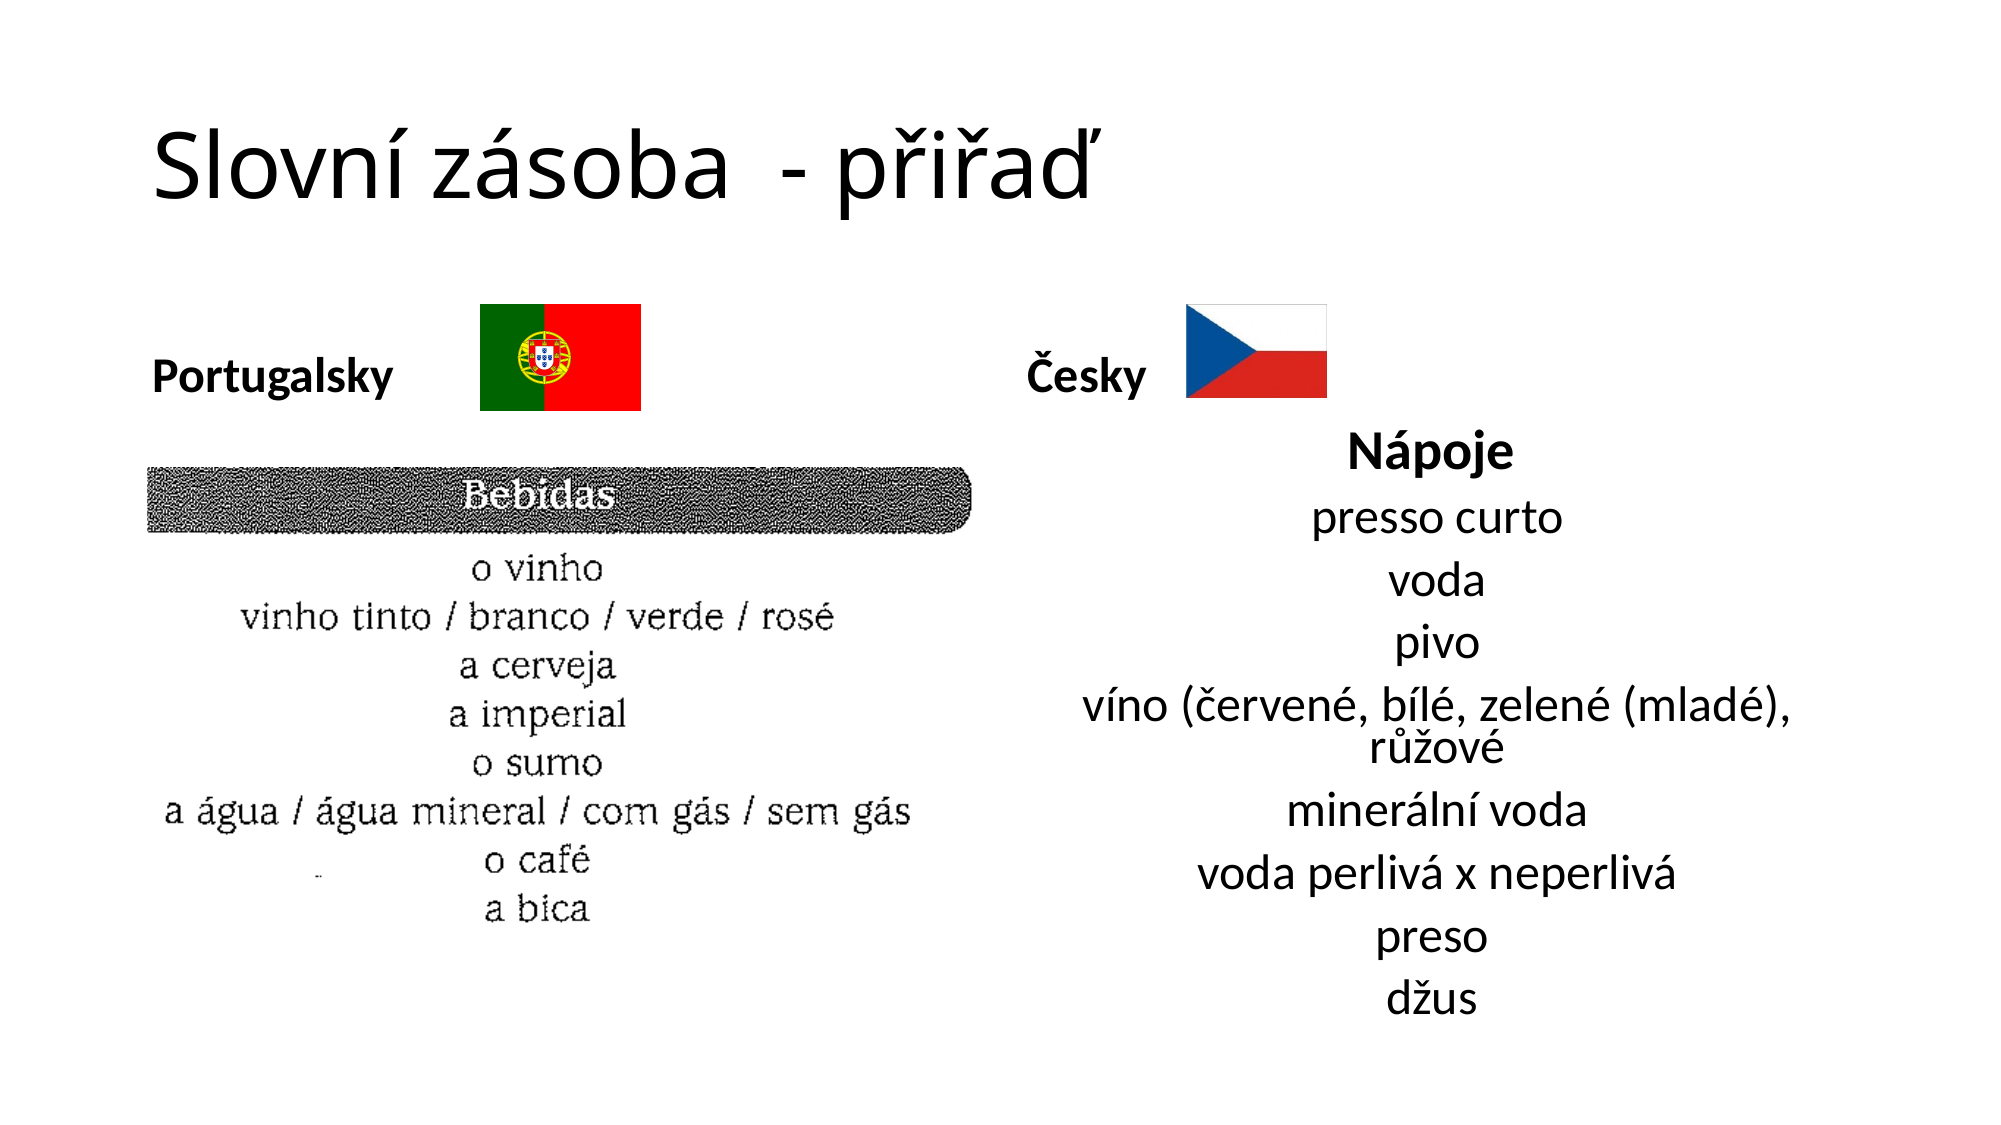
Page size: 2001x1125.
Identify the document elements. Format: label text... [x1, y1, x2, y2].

list Česky [1012, 275, 1863, 411]
picture [480, 304, 641, 411]
picture [1186, 304, 1327, 398]
list Portugalsky [137, 275, 984, 411]
list Nápoje presso curto voda pivo víno (červené, bílé, zelené (mladé), růžové minerální voda voda perlivá x neperlivá preso džus [1012, 424, 1863, 1066]
picture [147, 467, 975, 961]
title Slovní zásoba - přiřaď [137, 59, 1863, 278]
